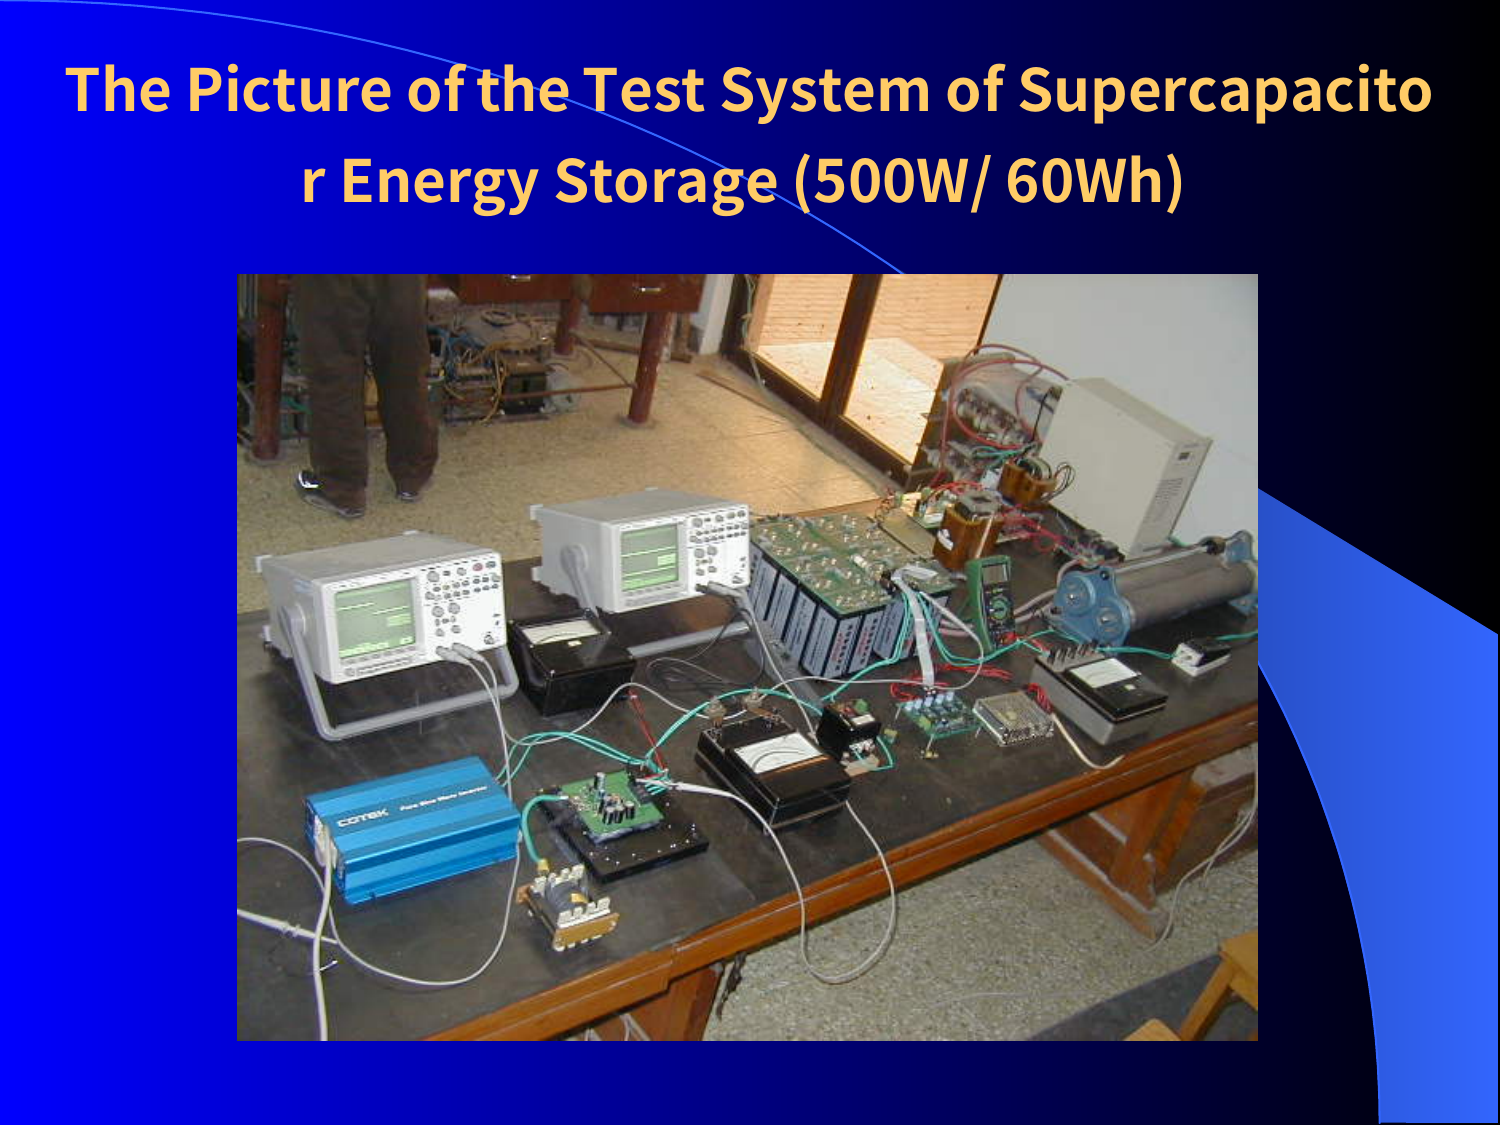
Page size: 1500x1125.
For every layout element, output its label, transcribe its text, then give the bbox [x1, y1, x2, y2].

picture [237, 274, 1258, 1041]
text_box The Picture of the Test System of Supercapacitor Energy Storage (500W/ 60Wh) [37, 24, 1450, 223]
